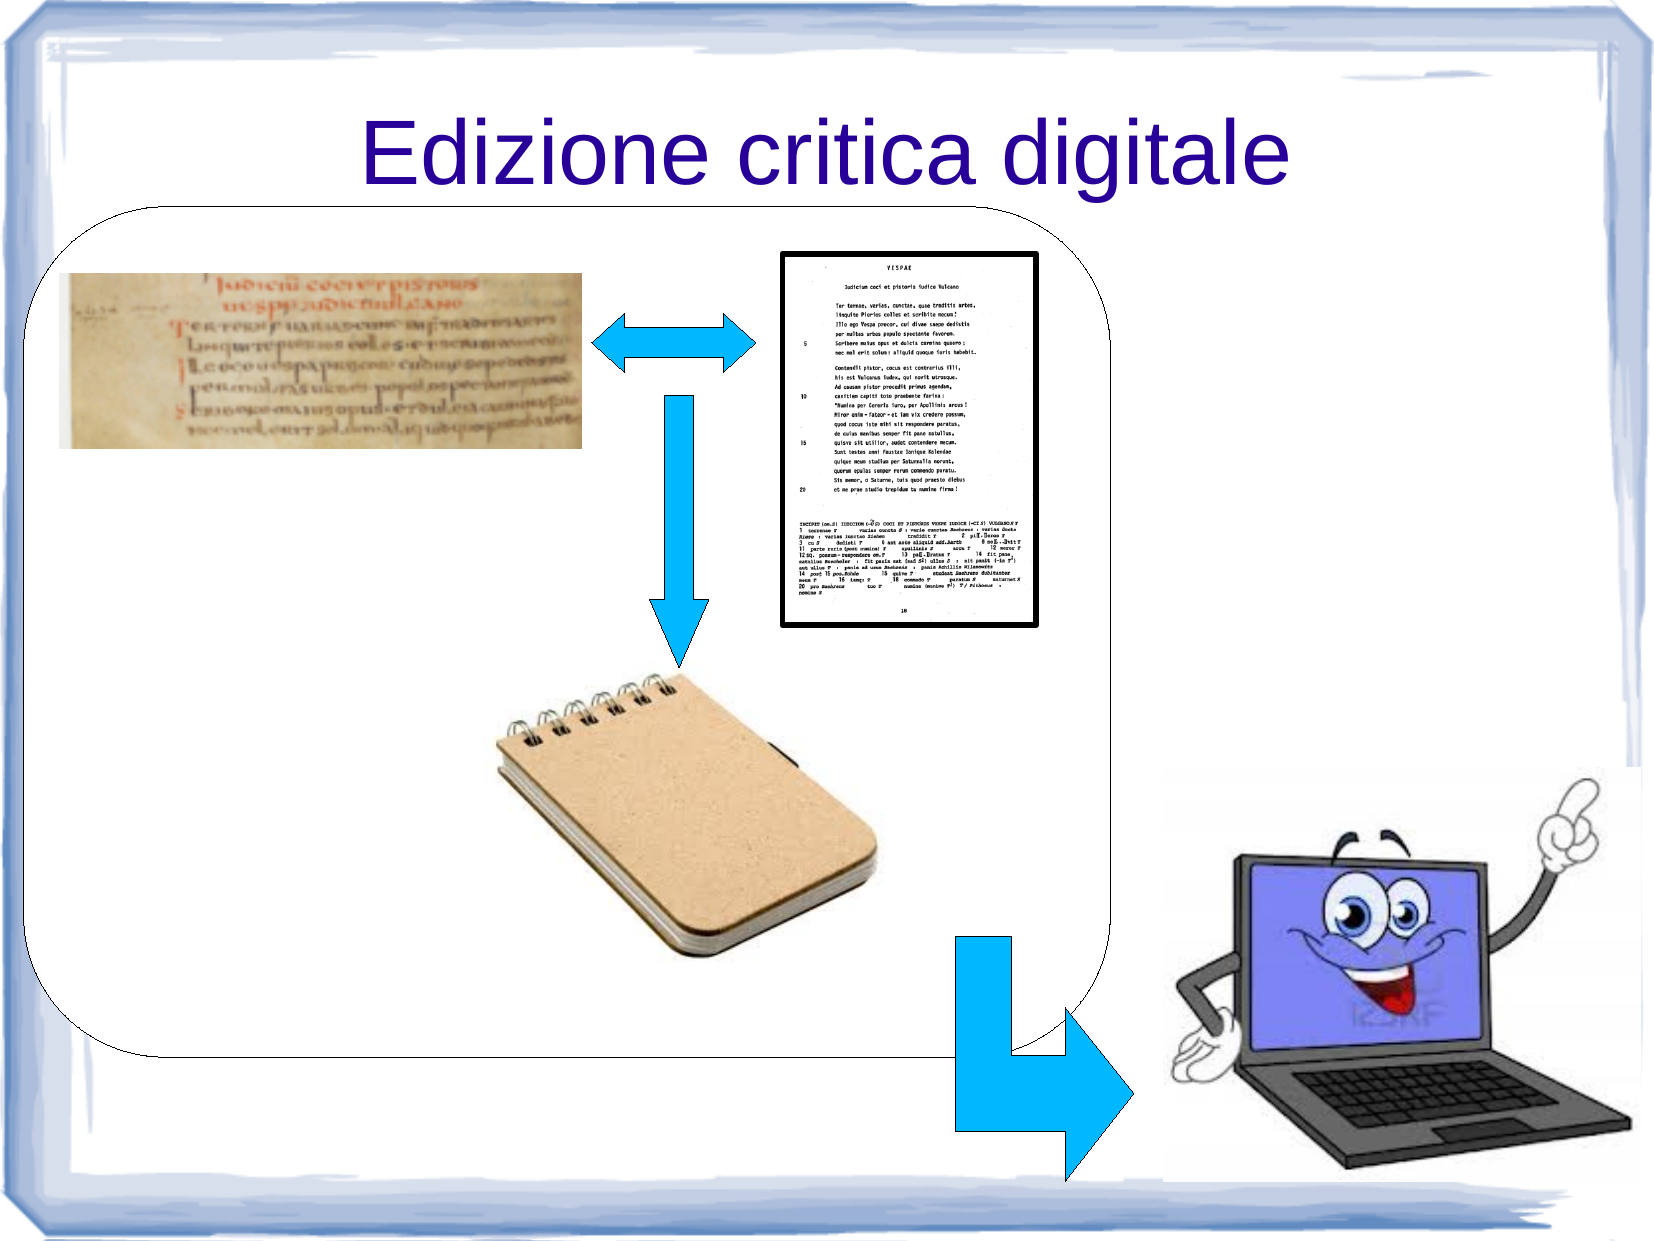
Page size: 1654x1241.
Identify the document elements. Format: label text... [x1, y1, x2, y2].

title Edizione critica digitale [82, 49, 1571, 257]
text_box [23, 233, 1134, 1182]
picture [0, 0, 1654, 1241]
